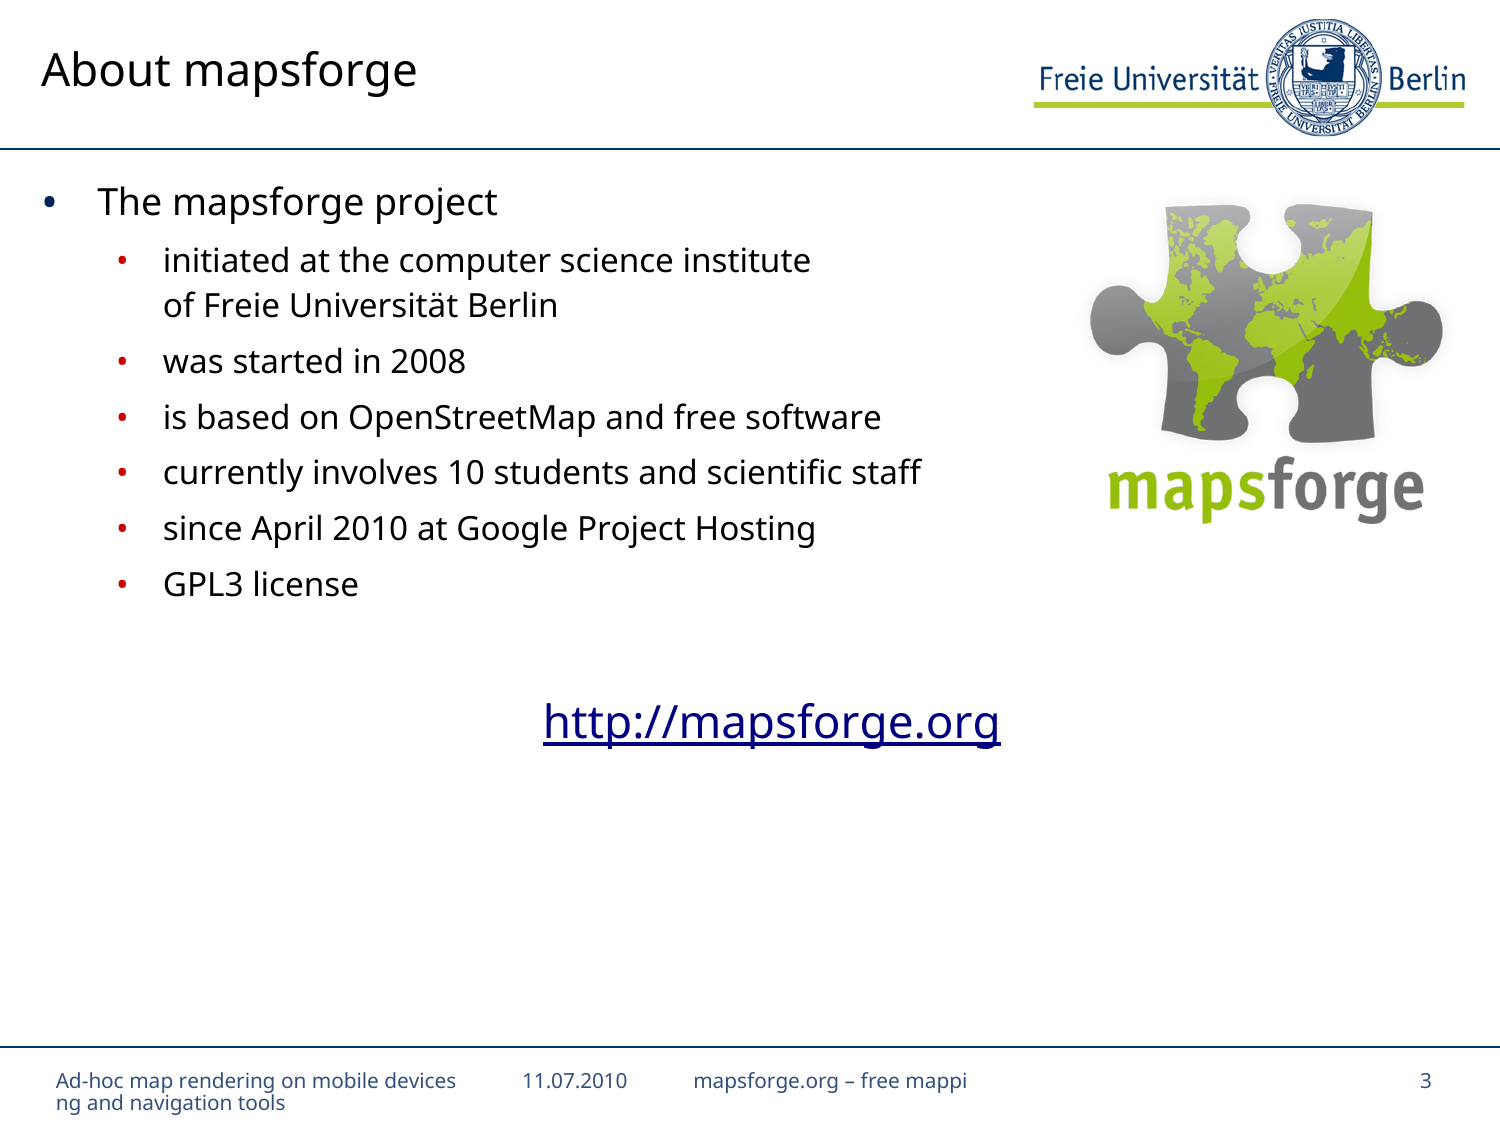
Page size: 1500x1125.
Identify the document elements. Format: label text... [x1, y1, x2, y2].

title About mapsforge [41, 0, 1016, 138]
picture [1033, 19, 1470, 137]
picture [1074, 188, 1459, 524]
list The mapsforge project initiated at the computer science institute of Freie Universität Berlin was started in 2008 is based on OpenStreetMap and free software currently involves 10 students and scientific staff since April 2010 at Google Project Hosting GPL3 license http://mapsforge.org [41, 175, 1447, 1034]
